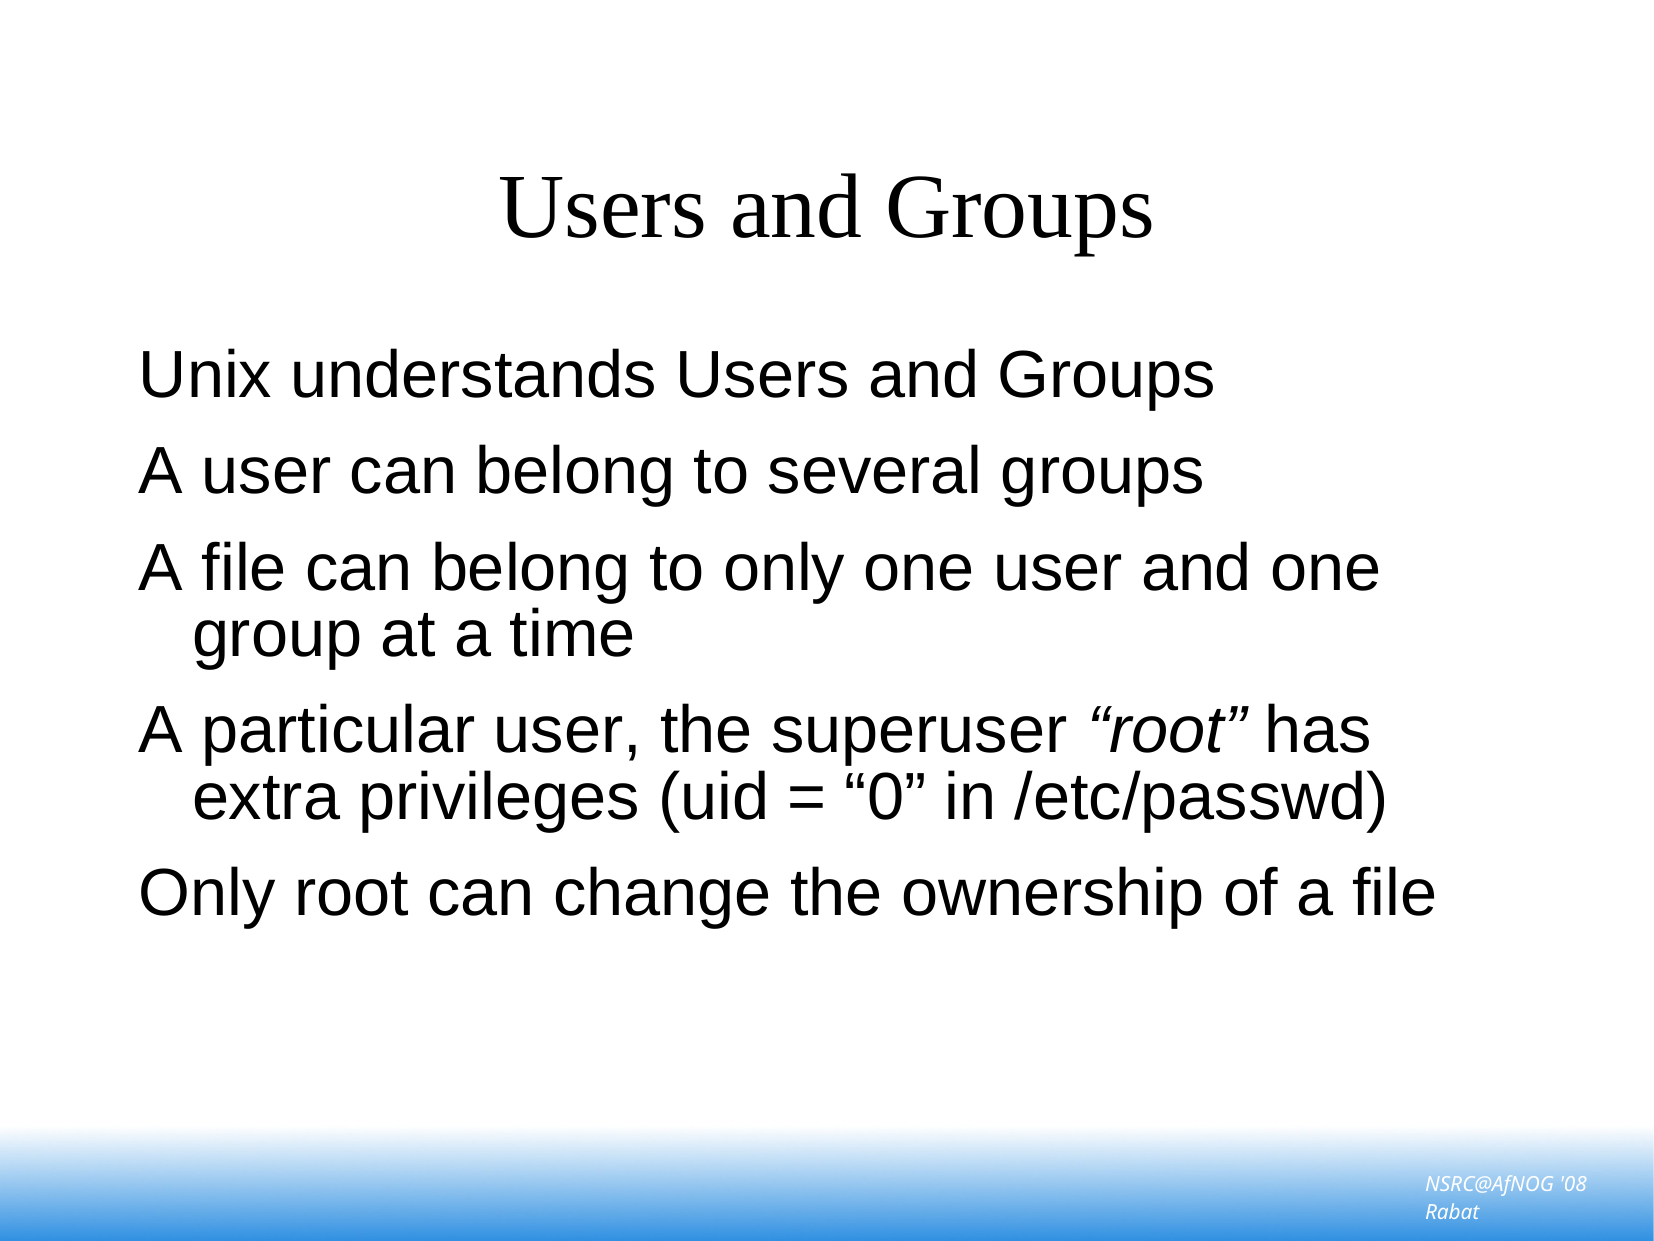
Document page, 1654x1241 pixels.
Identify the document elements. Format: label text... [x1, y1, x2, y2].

list Unix understands Users and Groups A user can belong to several groups A file can belong to only one user and one group at a time A particular user, the superuser “root” has extra privileges (uid = “0” in /etc/passwd) Only root can change the ownership of a file [121, 344, 1534, 1135]
title Users and Groups [121, 102, 1534, 311]
picture [0, 1124, 1654, 1241]
